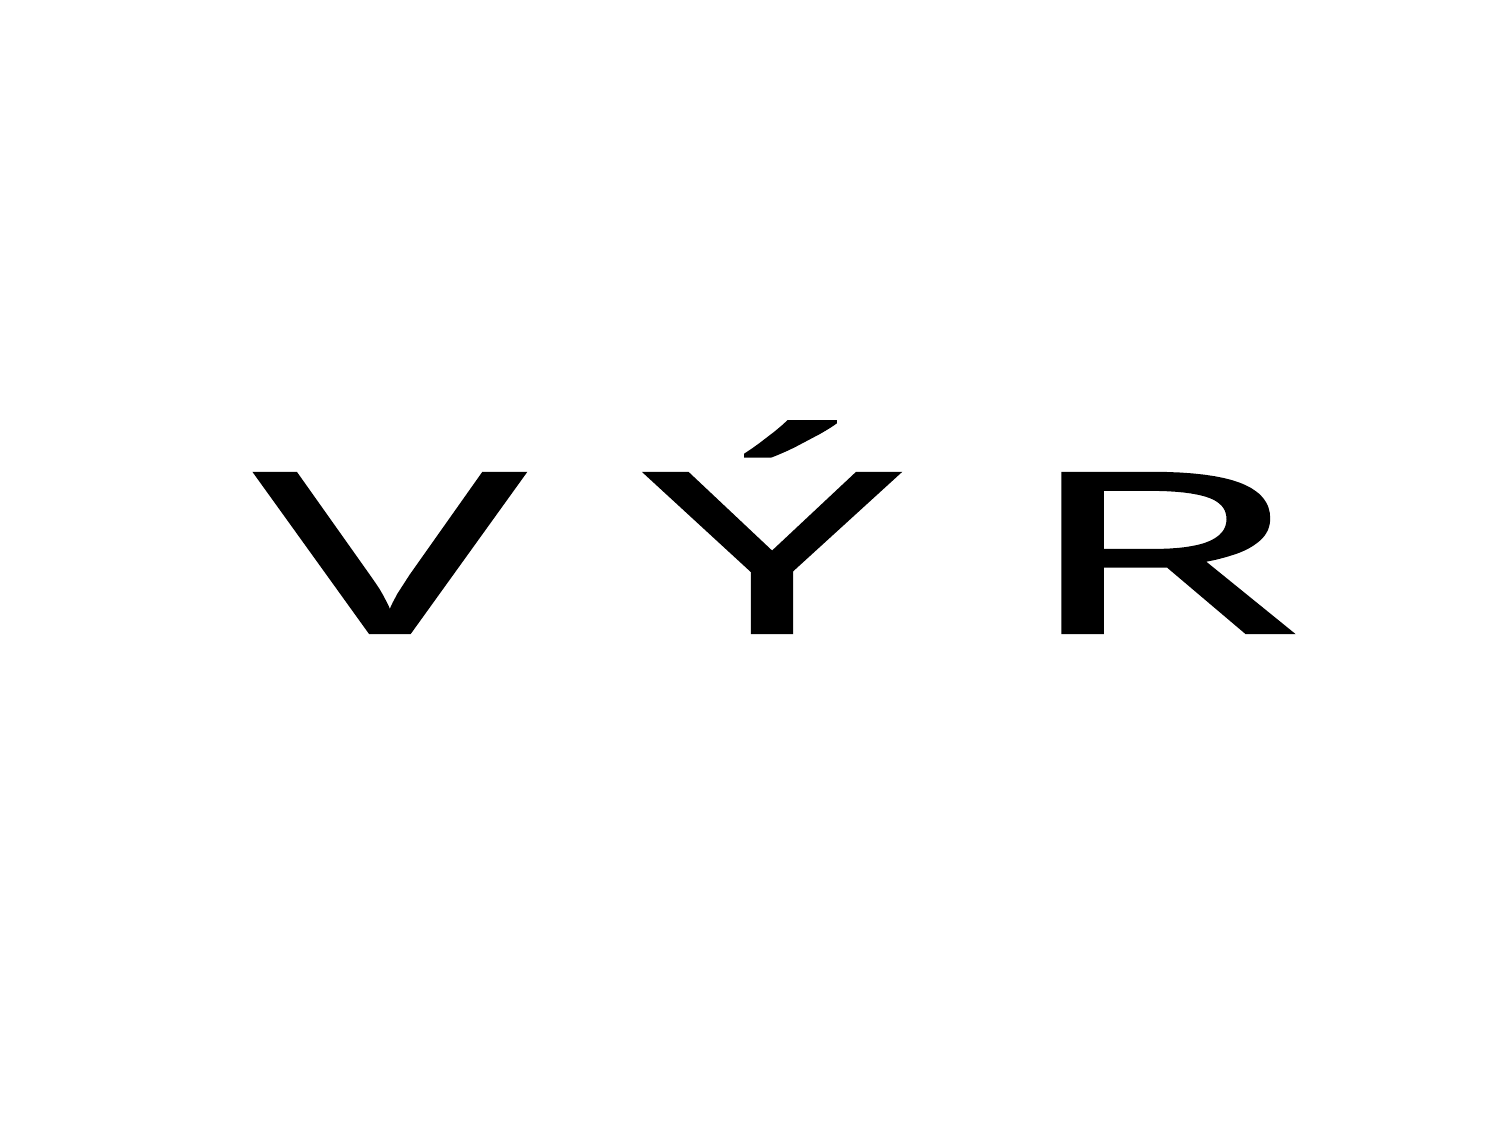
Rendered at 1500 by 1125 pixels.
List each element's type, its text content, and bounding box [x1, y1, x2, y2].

text_box V Ý R [643, 472, 901, 634]
text_box V Ý R [253, 472, 526, 634]
text_box V Ý R [744, 420, 836, 457]
text_box V Ý R [1062, 472, 1294, 634]
